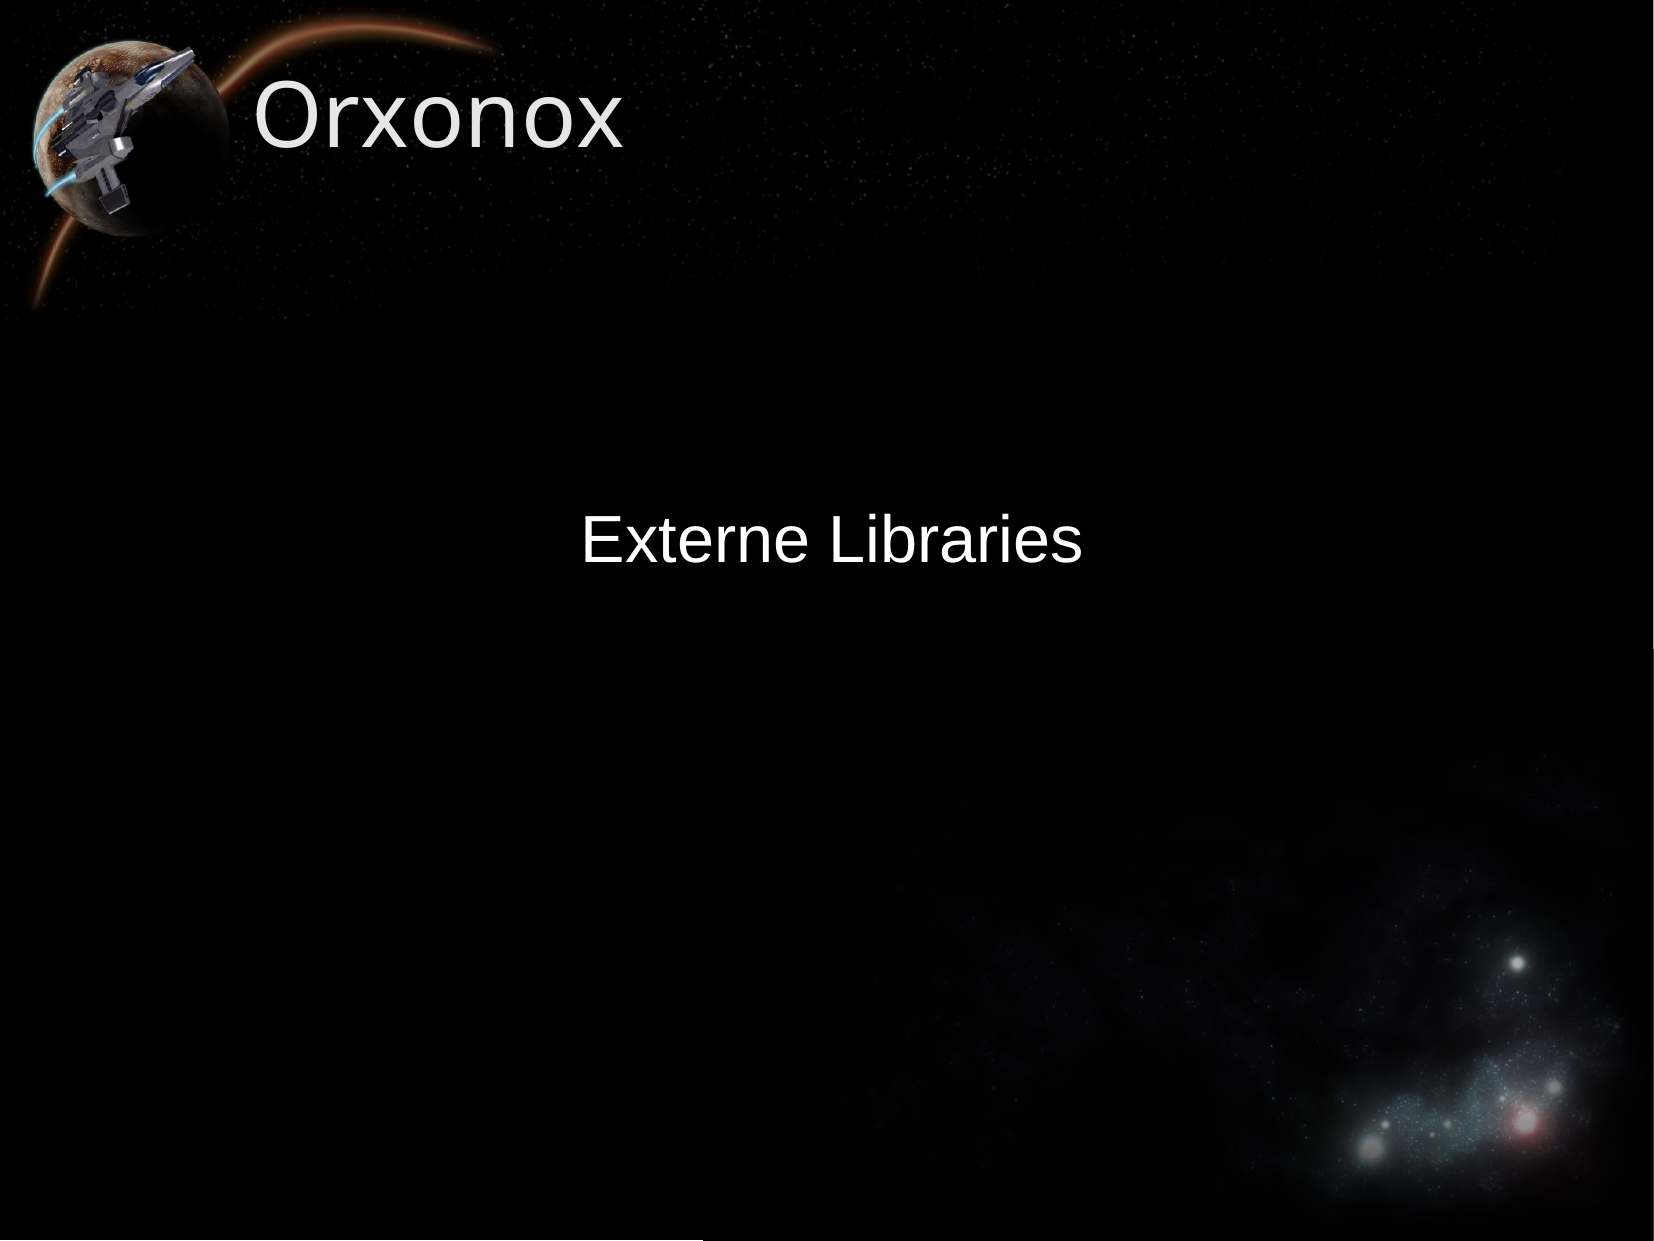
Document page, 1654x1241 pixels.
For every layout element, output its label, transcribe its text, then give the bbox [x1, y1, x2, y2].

picture [0, 0, 1607, 443]
subtitle Externe Libraries [88, 265, 1577, 814]
picture [703, 649, 1654, 1241]
